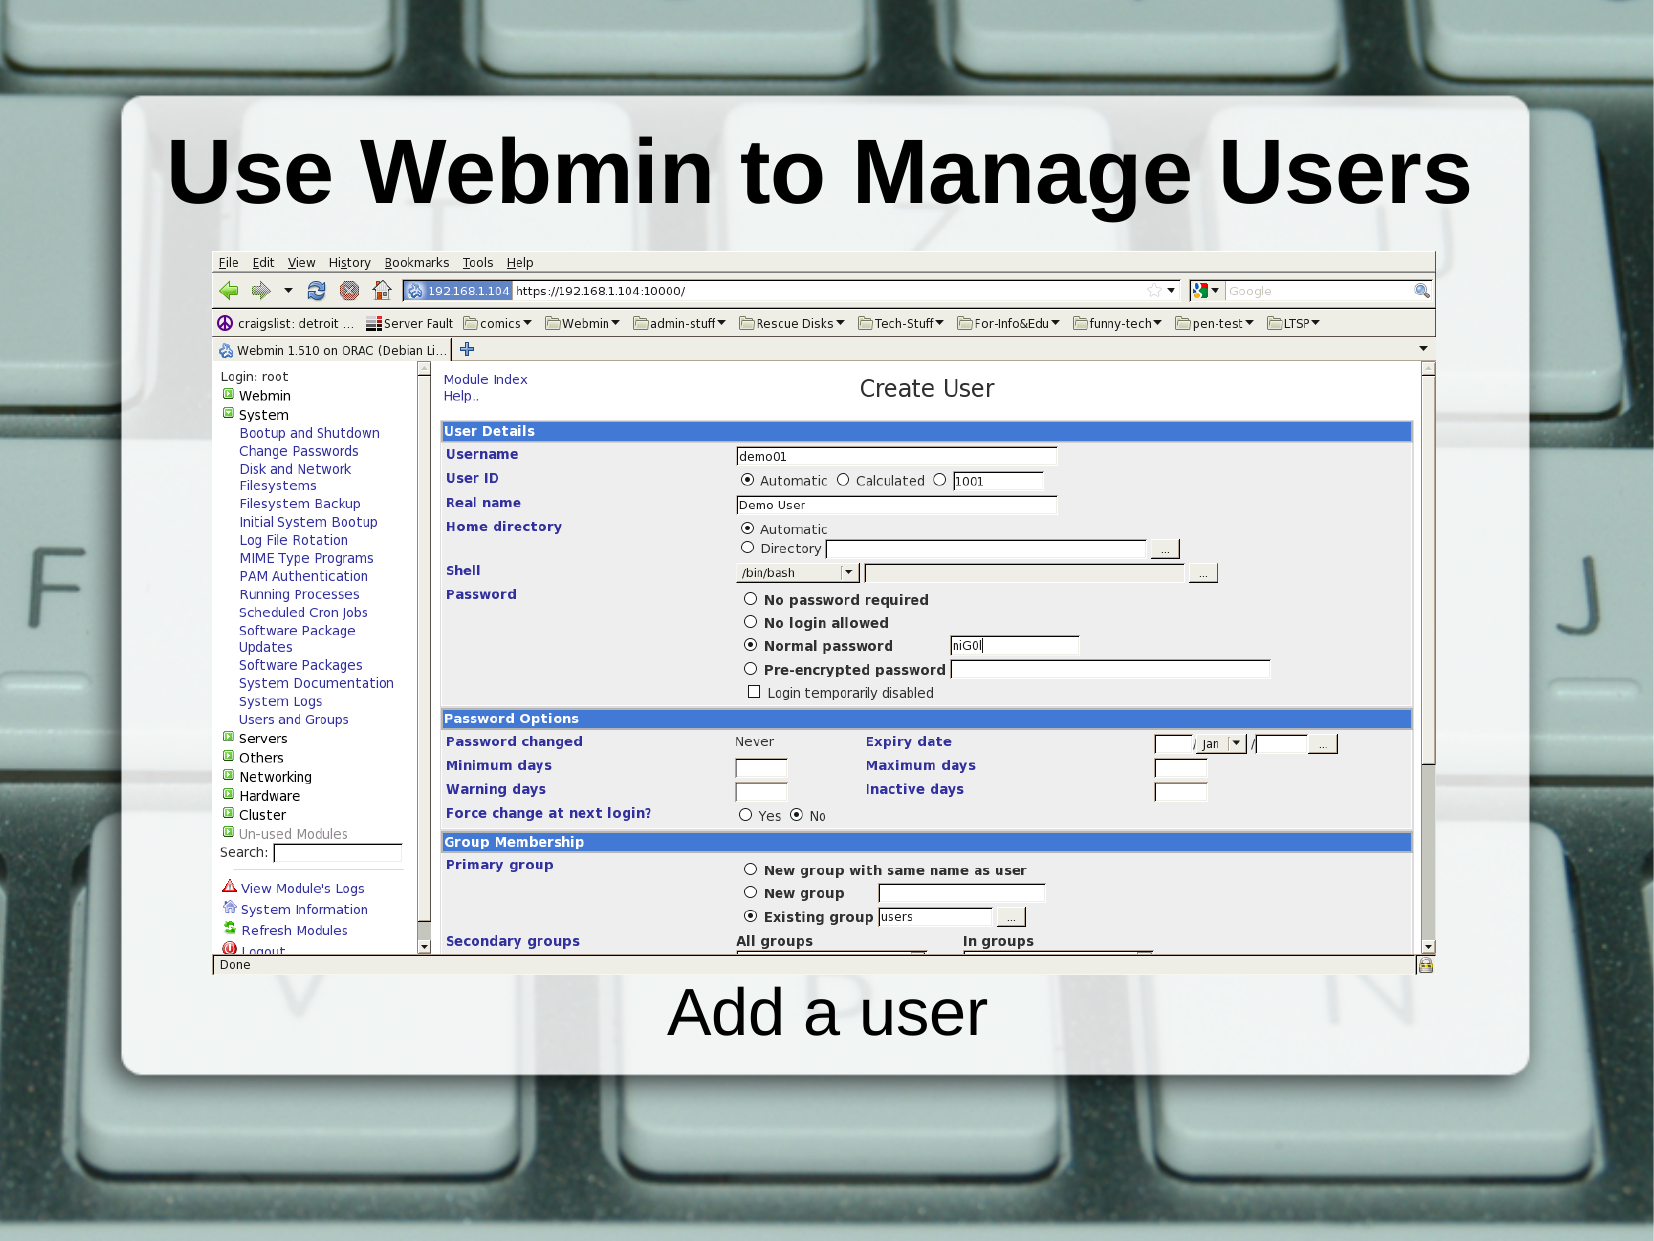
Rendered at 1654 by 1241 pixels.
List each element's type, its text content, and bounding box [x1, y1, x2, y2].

picture [0, 0, 1654, 1241]
list Add a user [150, 975, 1507, 1059]
title Use Webmin to Manage Users [135, 112, 1506, 231]
